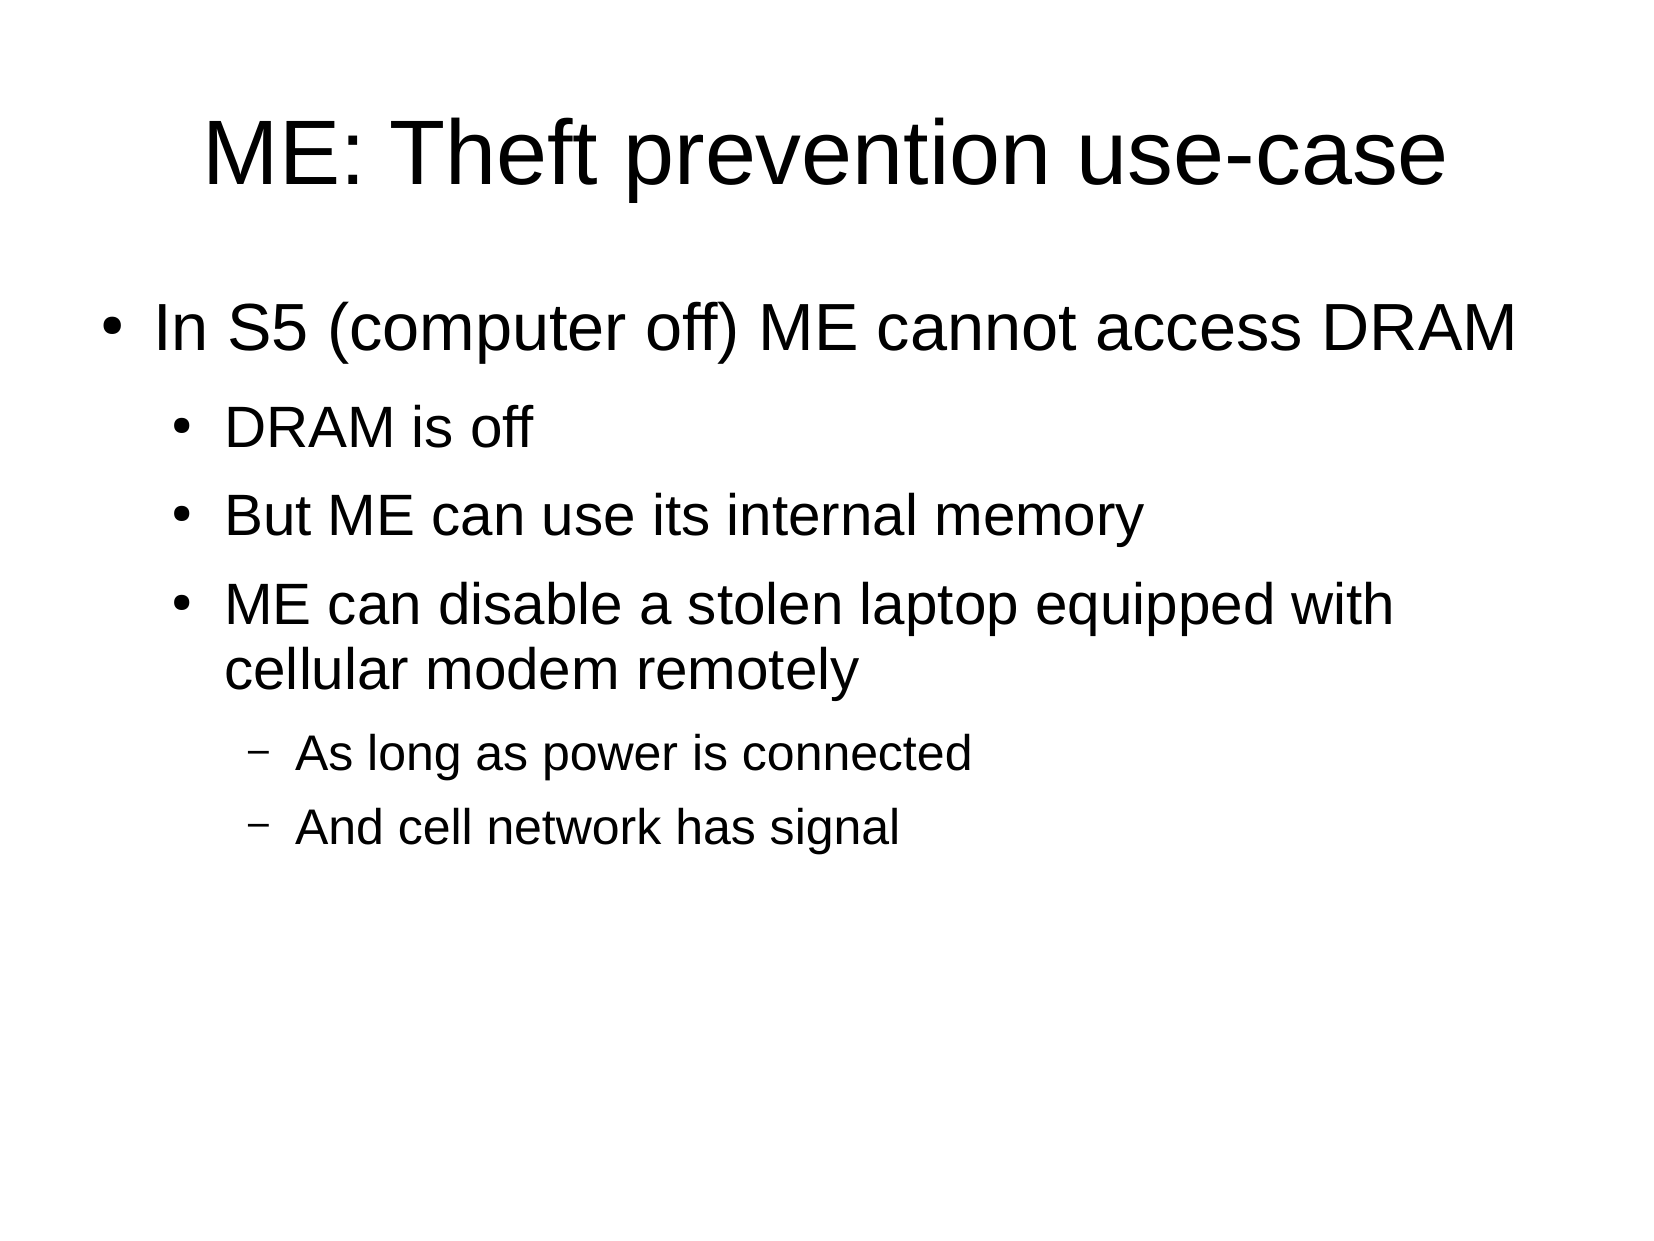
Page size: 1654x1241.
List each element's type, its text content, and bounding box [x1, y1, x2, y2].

title ME: Theft prevention use-case [82, 49, 1571, 257]
list In S5 (computer off) ME cannot access DRAM DRAM is off But ME can use its internal memory ME can disable a stolen laptop equipped with cellular modem remotely As long as power is connected And cell network has signal [82, 290, 1571, 1010]
